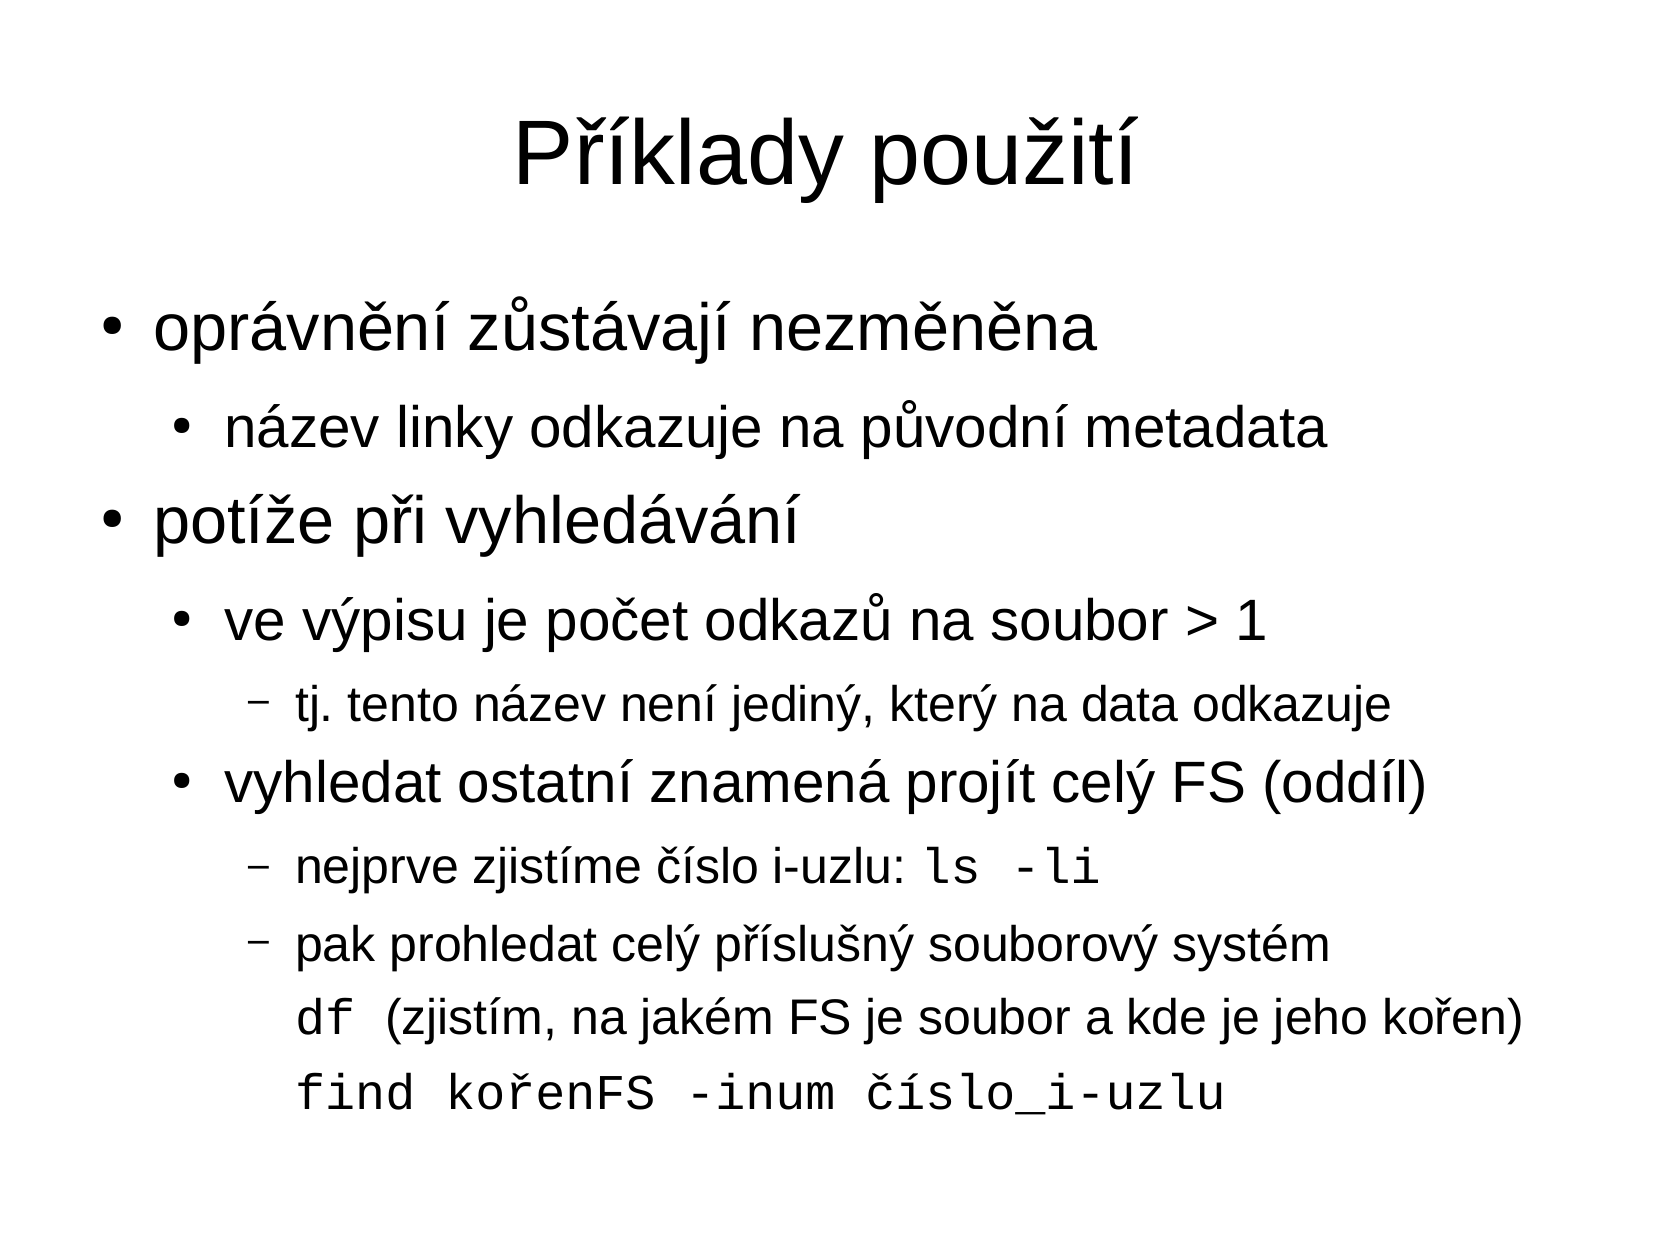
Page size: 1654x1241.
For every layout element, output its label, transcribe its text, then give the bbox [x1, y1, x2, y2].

list oprávnění zůstávají nezměněna název linky odkazuje na původní metadata potíže při vyhledávání ve výpisu je počet odkazů na soubor > 1 tj. tento název není jediný, který na data odkazuje vyhledat ostatní znamená projít celý FS (oddíl) nejprve zjistíme číslo i-uzlu: ls -li pak prohledat celý příslušný souborový systém df (zjistím, na jakém FS je soubor a kde je jeho kořen) find kořenFS -inum číslo_i-uzlu [82, 290, 1571, 1118]
title Příklady použití [82, 49, 1571, 257]
